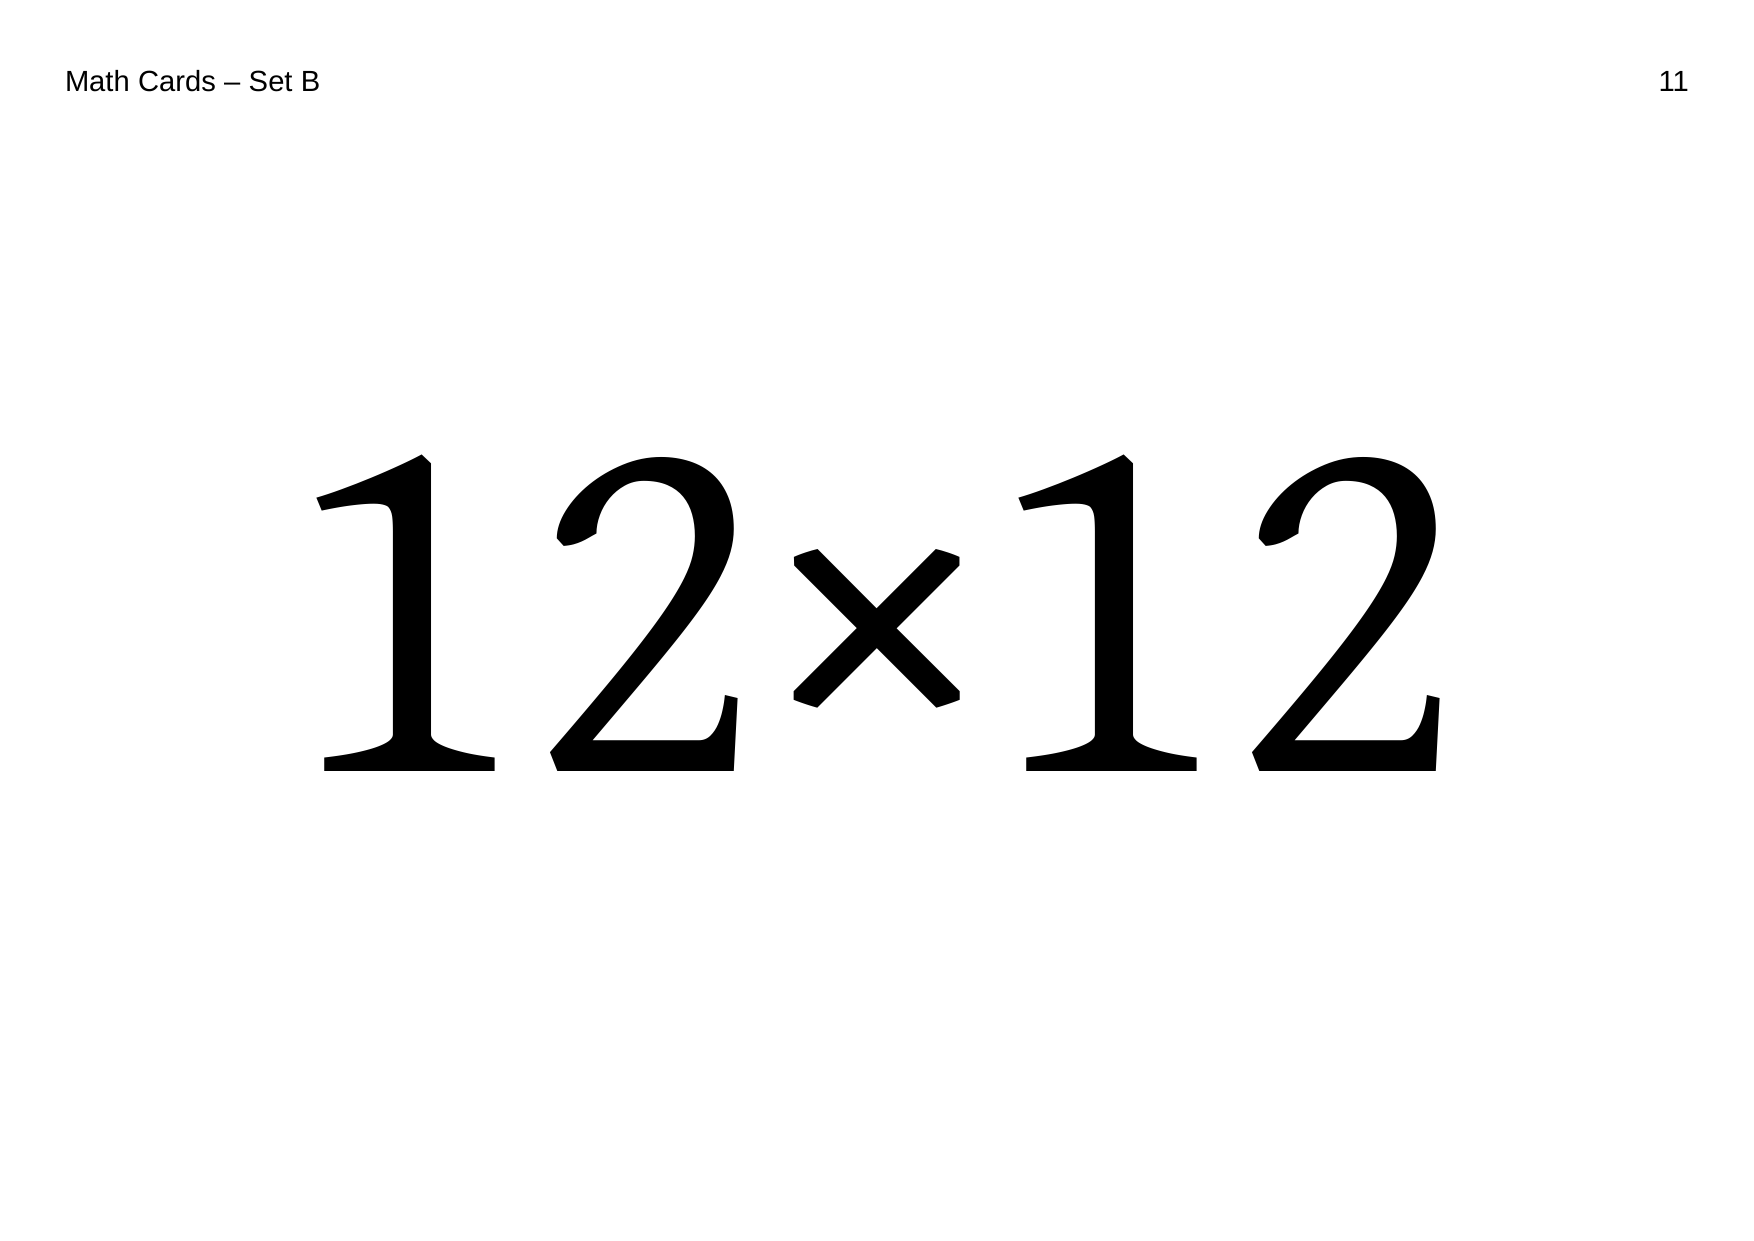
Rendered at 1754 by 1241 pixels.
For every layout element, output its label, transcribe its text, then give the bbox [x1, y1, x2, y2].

text_box 11 [1650, 59, 1695, 104]
text_box Math Cards – Set B [59, 59, 328, 104]
text_box 12×12 [275, 318, 1479, 922]
